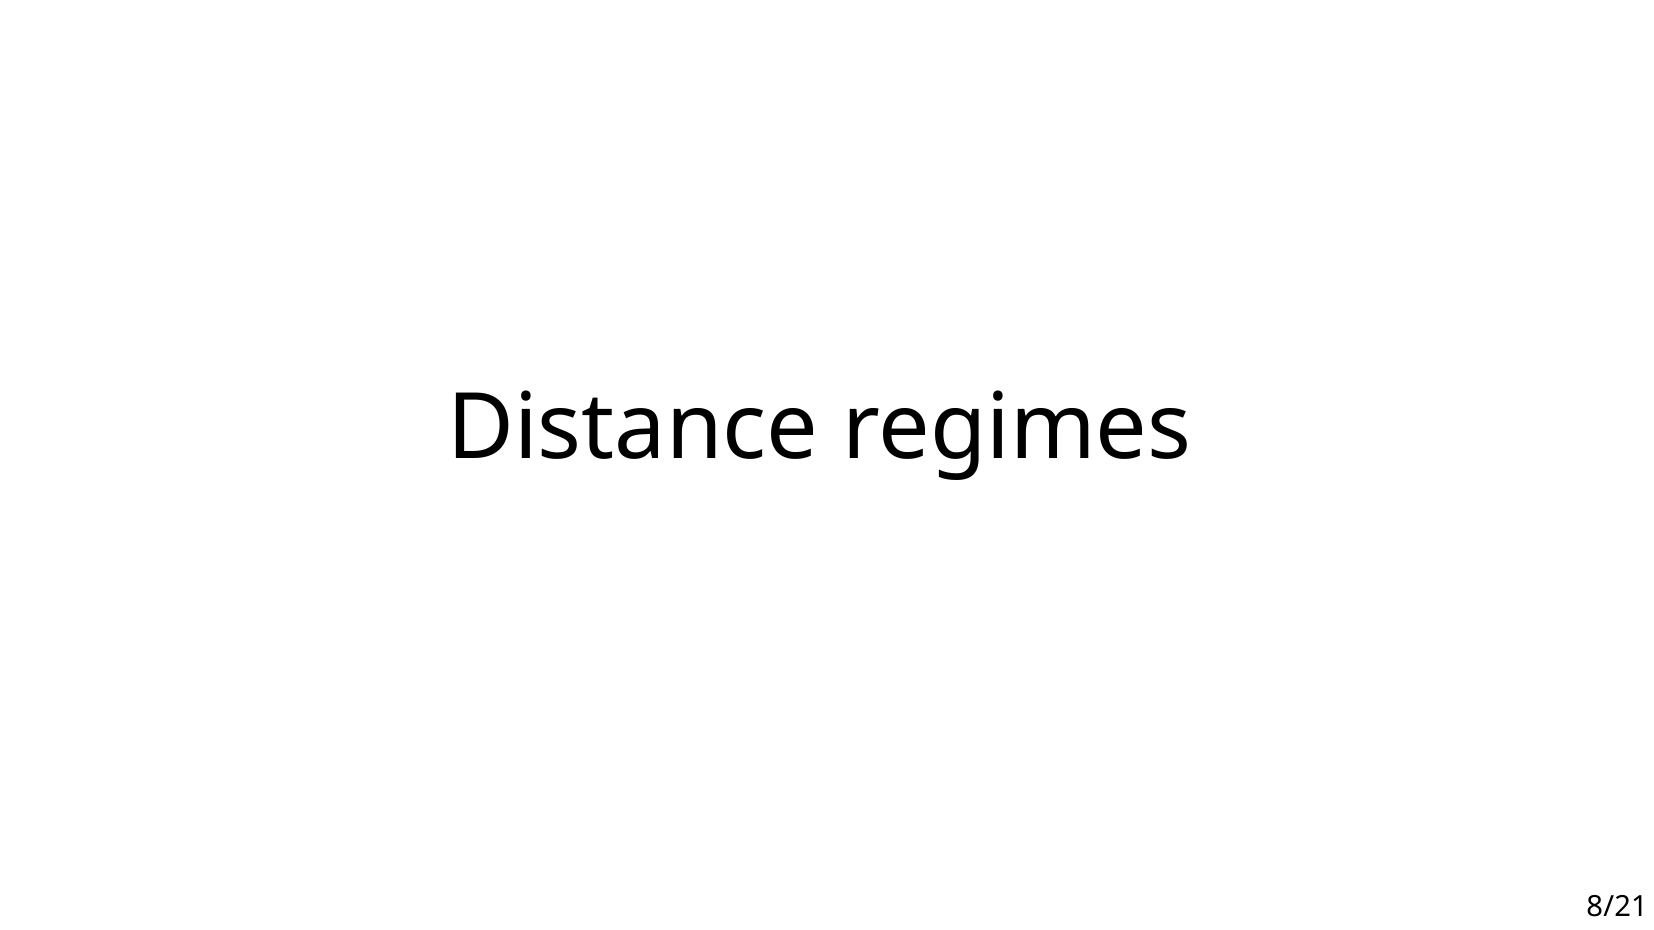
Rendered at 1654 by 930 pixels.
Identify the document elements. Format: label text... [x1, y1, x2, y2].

title Distance regimes [75, 344, 1564, 501]
